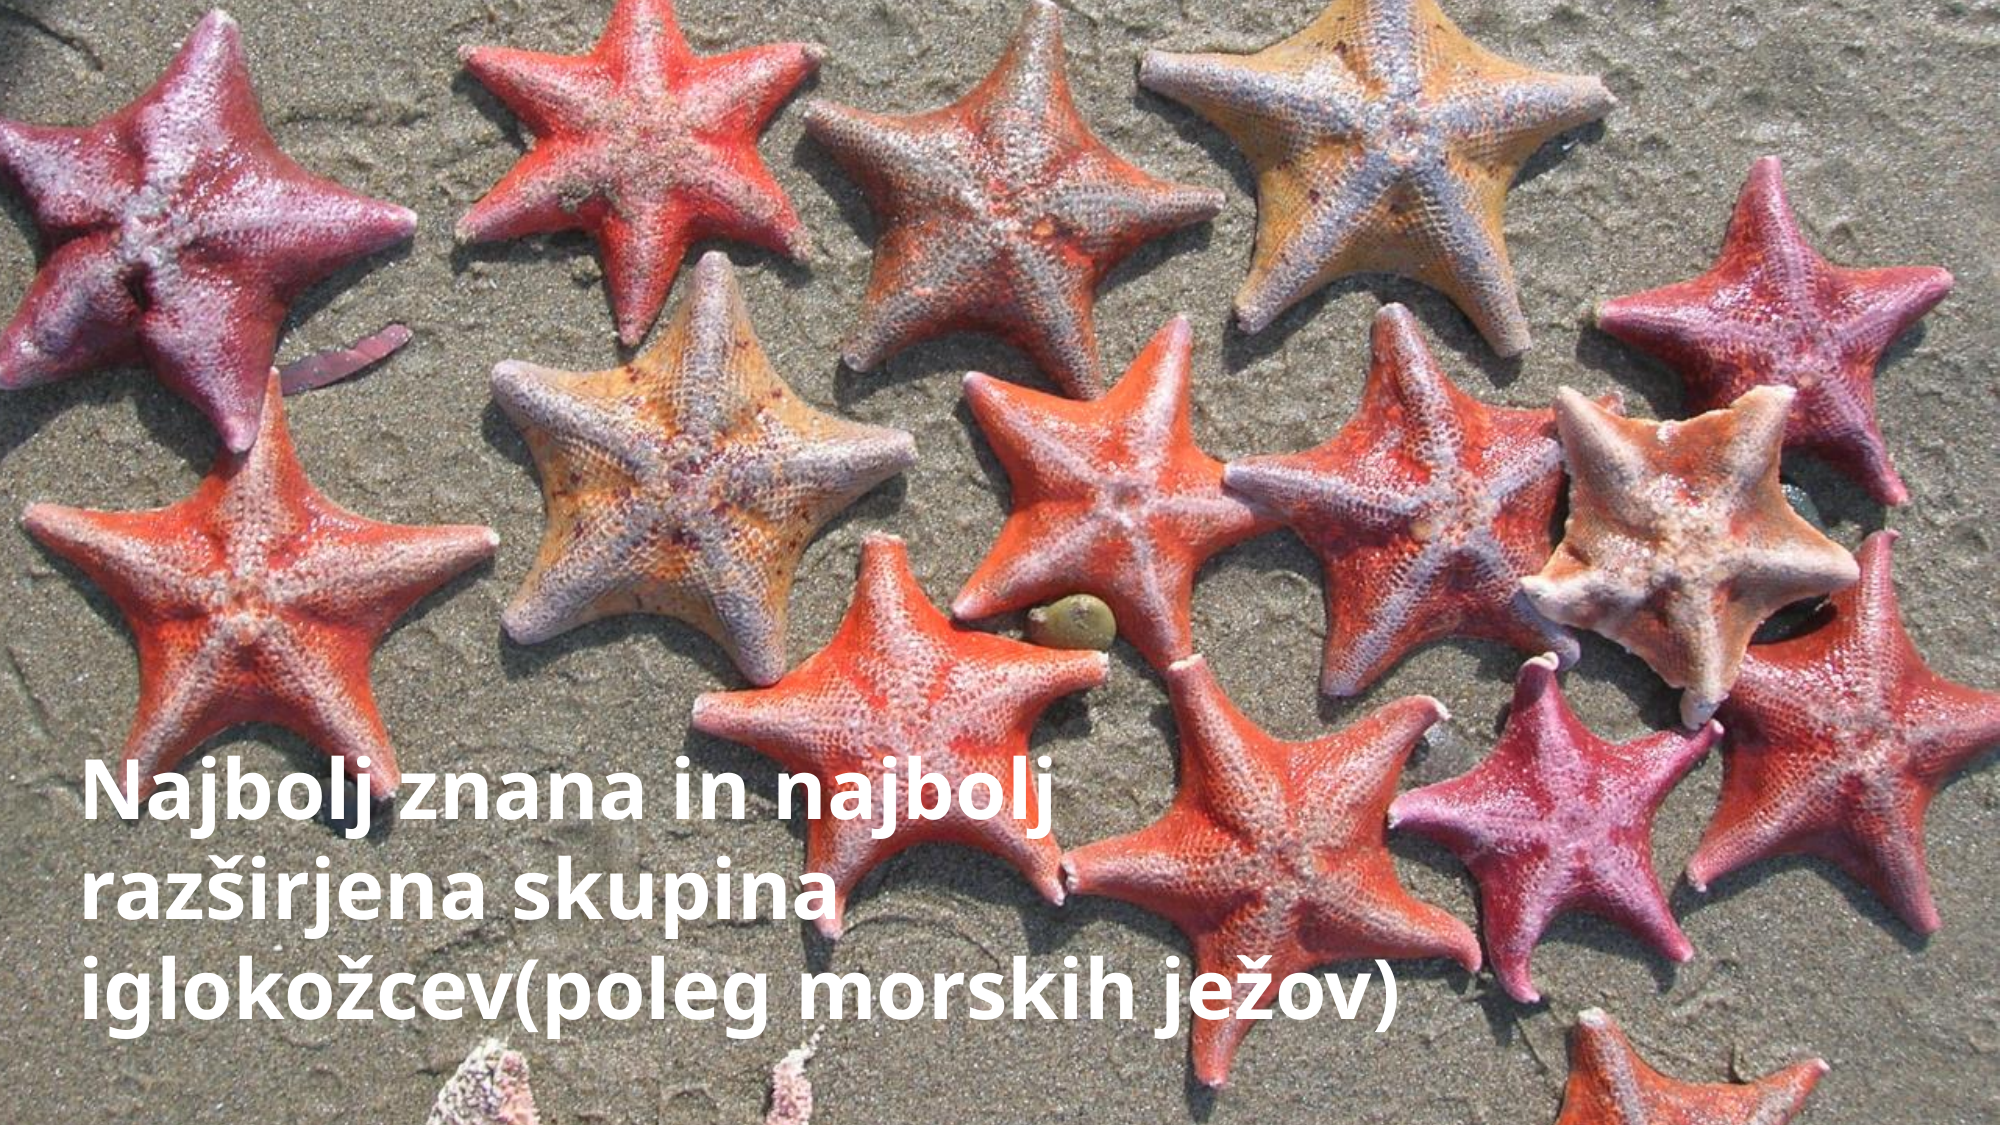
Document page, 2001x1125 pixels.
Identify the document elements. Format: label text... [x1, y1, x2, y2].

picture [0, 0, 2000, 1125]
text_box Najbolj znana in najbolj razširjena skupina iglokožcev(poleg morskih ježov) [63, 728, 1473, 1044]
